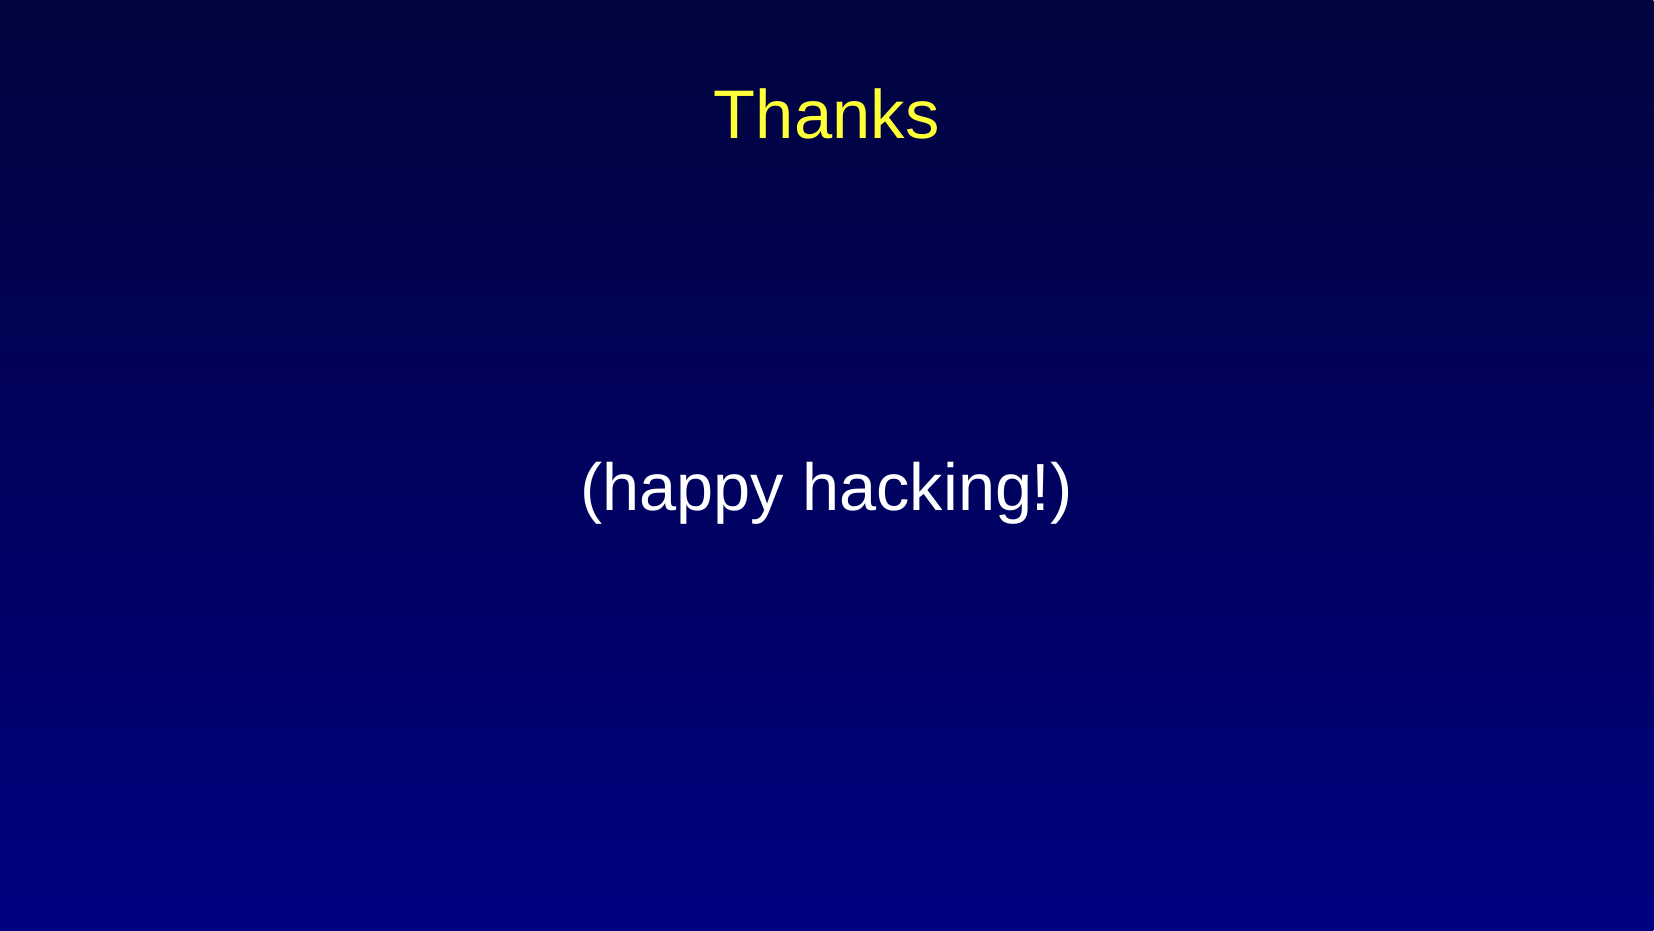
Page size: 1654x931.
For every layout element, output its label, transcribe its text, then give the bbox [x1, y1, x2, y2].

subtitle (happy hacking!) [82, 217, 1571, 758]
title Thanks [82, 37, 1571, 193]
